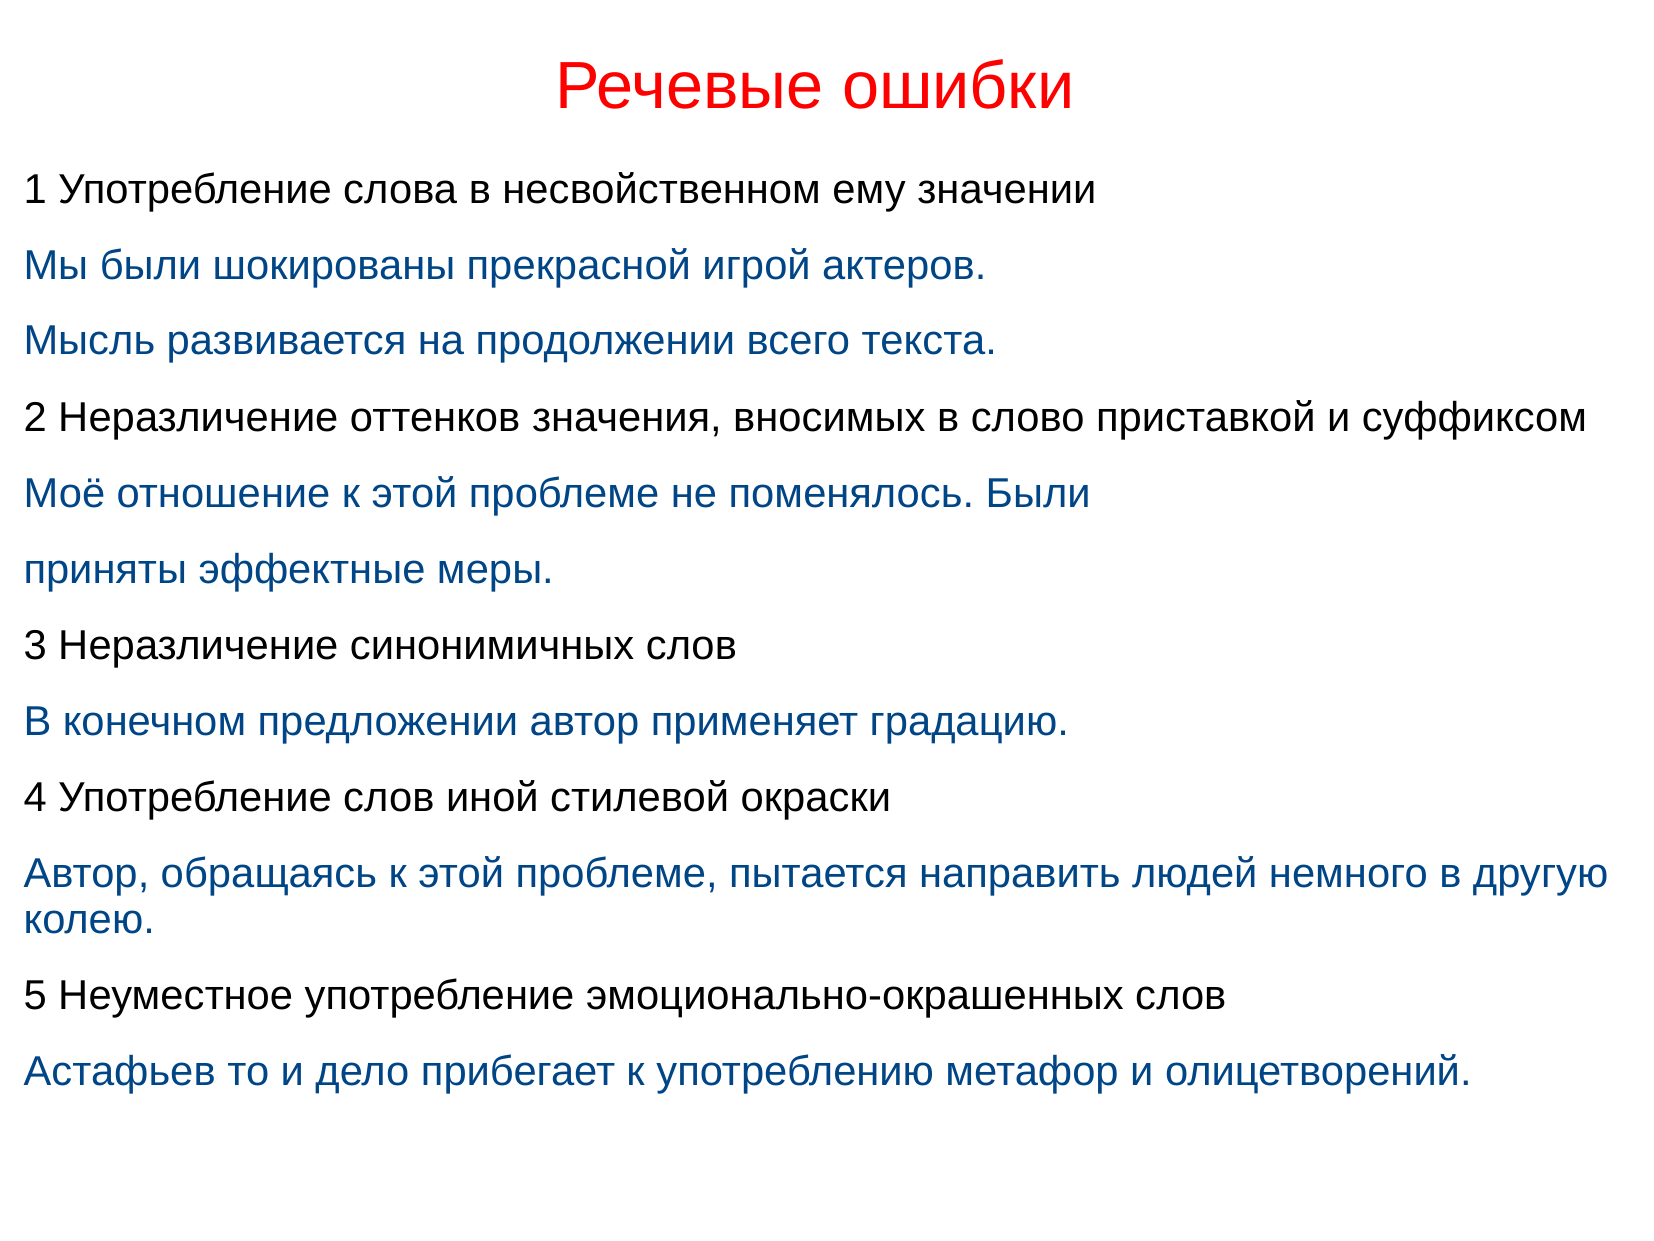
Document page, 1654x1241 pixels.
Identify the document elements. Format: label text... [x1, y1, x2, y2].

title Речевые ошибки [70, 0, 1560, 165]
list 1 Употребление слова в несвойственном ему значении Мы были шокированы прекрасной игрой актеров. Мысль развивается на продолжении всего текста. 2 Неразличение оттенков значения, вносимых в слово приставкой и суффиксом Моё отношение к этой проблеме не поменялось. Были приняты эффектные меры. 3 Неразличение синонимичных слов В конечном предложении автор применяет градацию. 4 Употребление слов иной стилевой окраски Автор, обращаясь к этой проблеме, пытается направить людей немного в другую колею. 5 Неуместное употребление эмоционально-окрашенных слов Астафьев то и дело прибегает к употреблению метафор и олицетворений. [23, 165, 1619, 1134]
